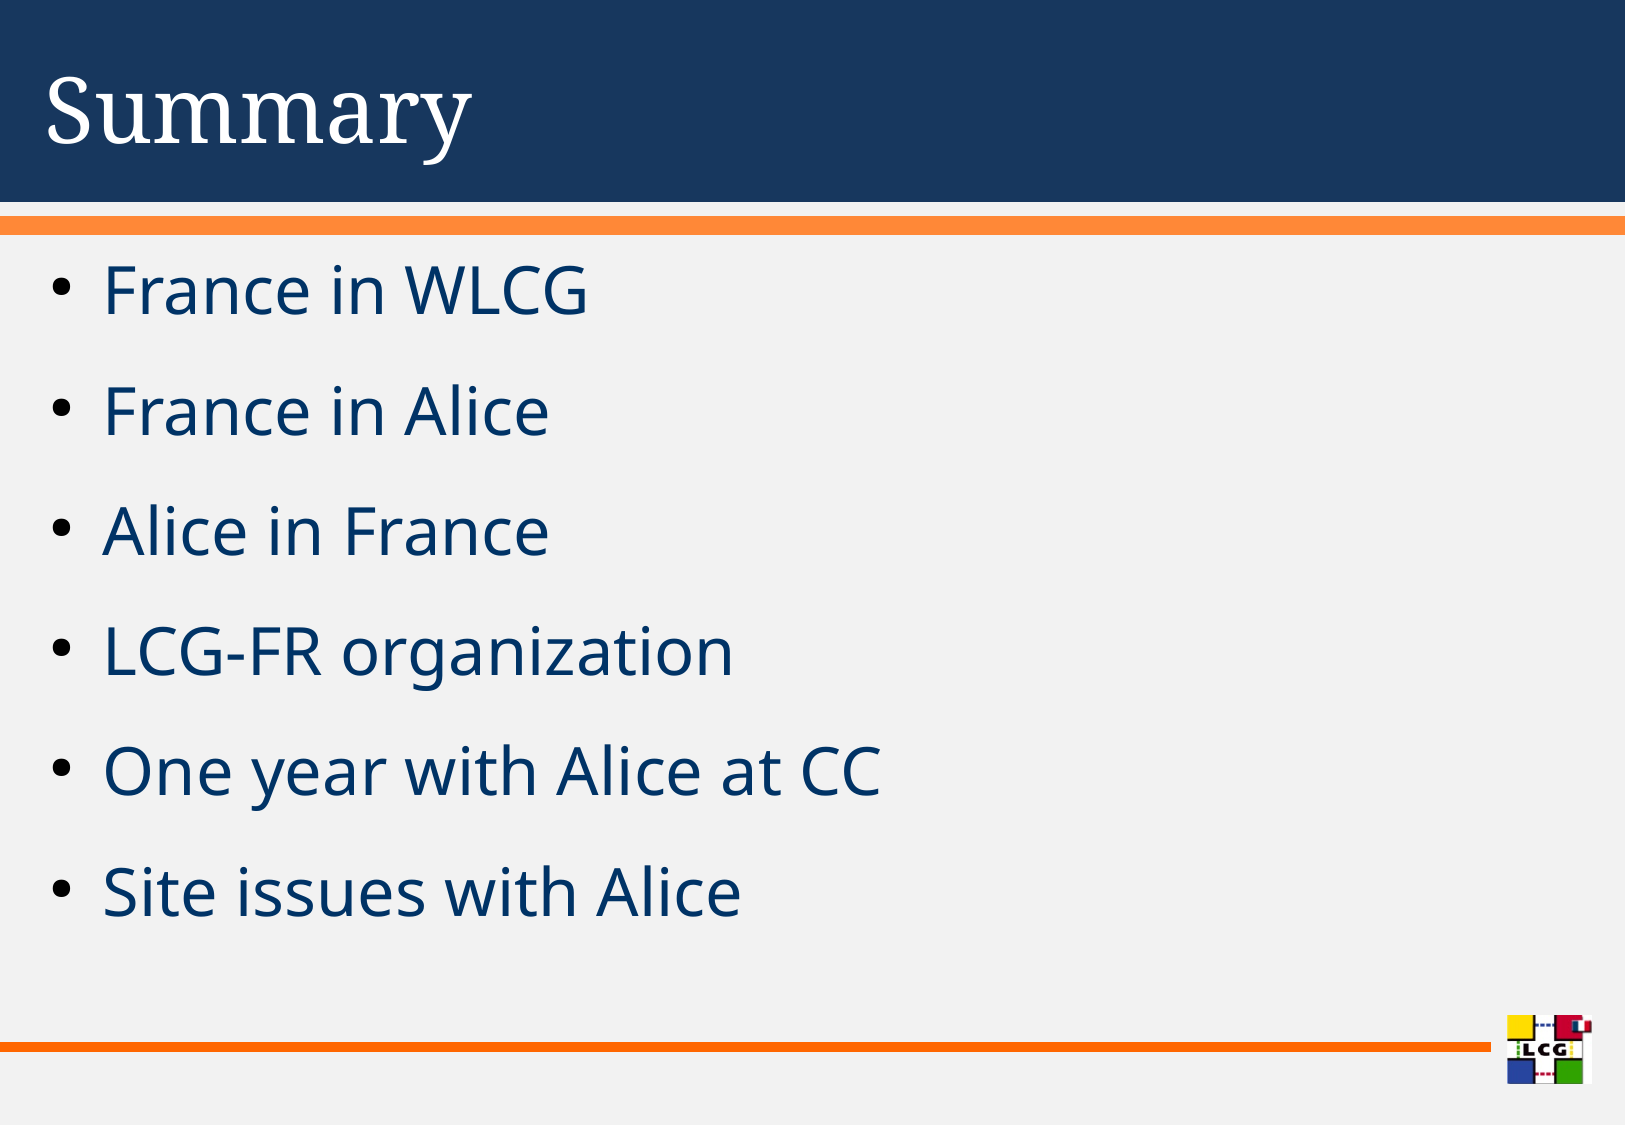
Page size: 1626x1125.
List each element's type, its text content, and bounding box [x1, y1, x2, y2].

title Summary [44, 42, 1594, 173]
picture [1507, 1029, 1592, 1084]
list France in WLCG France in Alice Alice in France LCG-FR organization One year with Alice at CC Site issues with Alice [31, 243, 1594, 1029]
